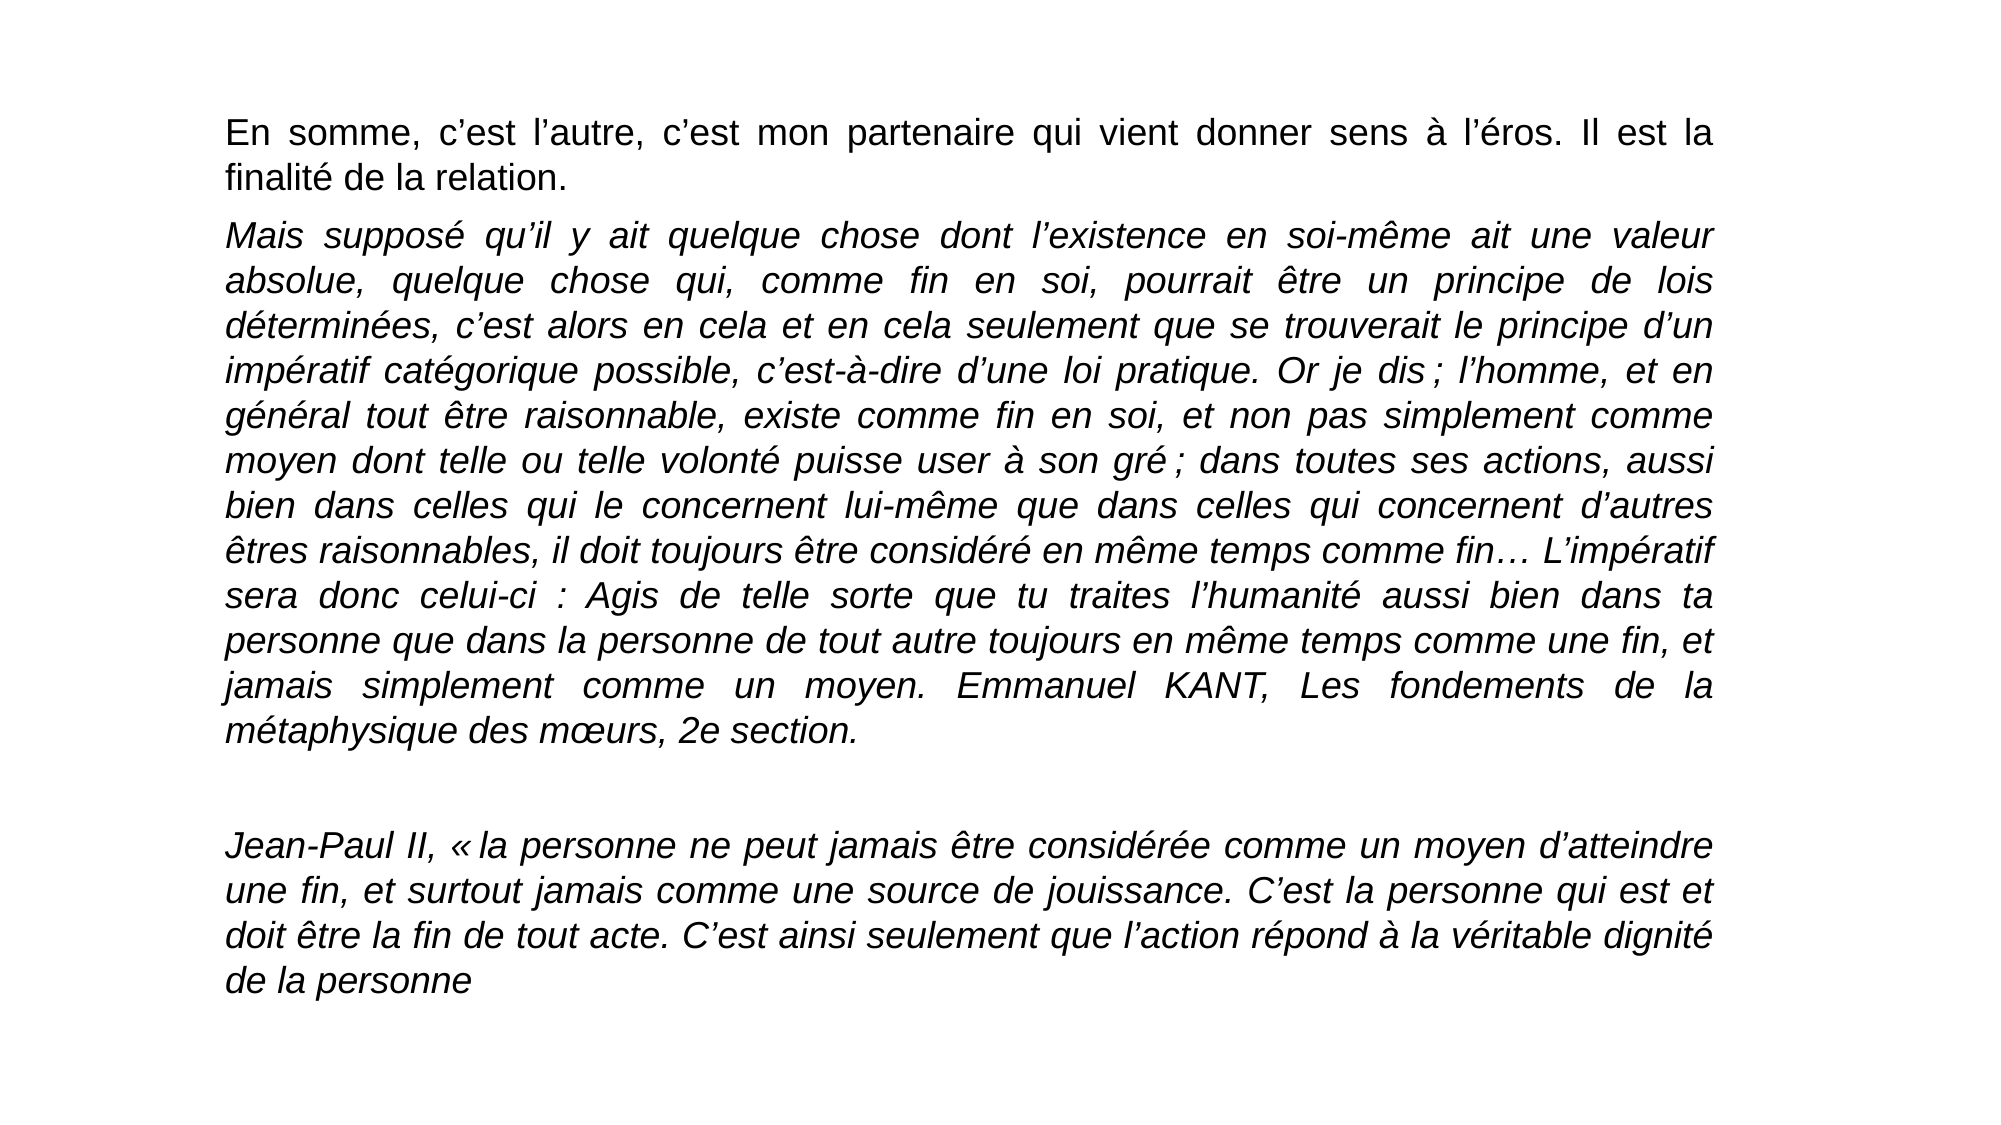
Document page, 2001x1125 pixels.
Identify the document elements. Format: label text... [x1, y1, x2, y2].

text_box En somme, c’est l’autre, c’est mon partenaire qui vient donner sens à l’éros. Il est la finalité de la relation. Mais supposé qu’il y ait quelque chose dont l’existence en soi-même ait une valeur absolue, quelque chose qui, comme fin en soi, pourrait être un principe de lois déterminées, c’est alors en cela et en cela seulement que se trouverait le principe d’un impératif catégorique possible, c’est-à-dire d’une loi pratique. Or je dis ; l’homme, et en général tout être raisonnable, existe comme fin en soi, et non pas simplement comme moyen dont telle ou telle volonté puisse user à son gré ; dans toutes ses actions, aussi bien dans celles qui le concernent lui-même que dans celles qui concernent d’autres êtres raisonnables, il doit toujours être considéré en même temps comme fin… L’impératif sera donc celui-ci : Agis de telle sorte que tu traites l’humanité aussi bien dans ta personne que dans la personne de tout autre toujours en même temps comme une fin, et jamais simplement comme un moyen. Emmanuel KANT, Les fondements de la métaphysique des mœurs, 2e section. Jean-Paul II, « la personne ne peut jamais être considérée comme un moyen d’atteindre une fin, et surtout jamais comme une source de jouissance. C’est la personne qui est et doit être la fin de tout acte. C’est ainsi seulement que l’action répond à la véritable dignité de la personne [121, 100, 1730, 1055]
